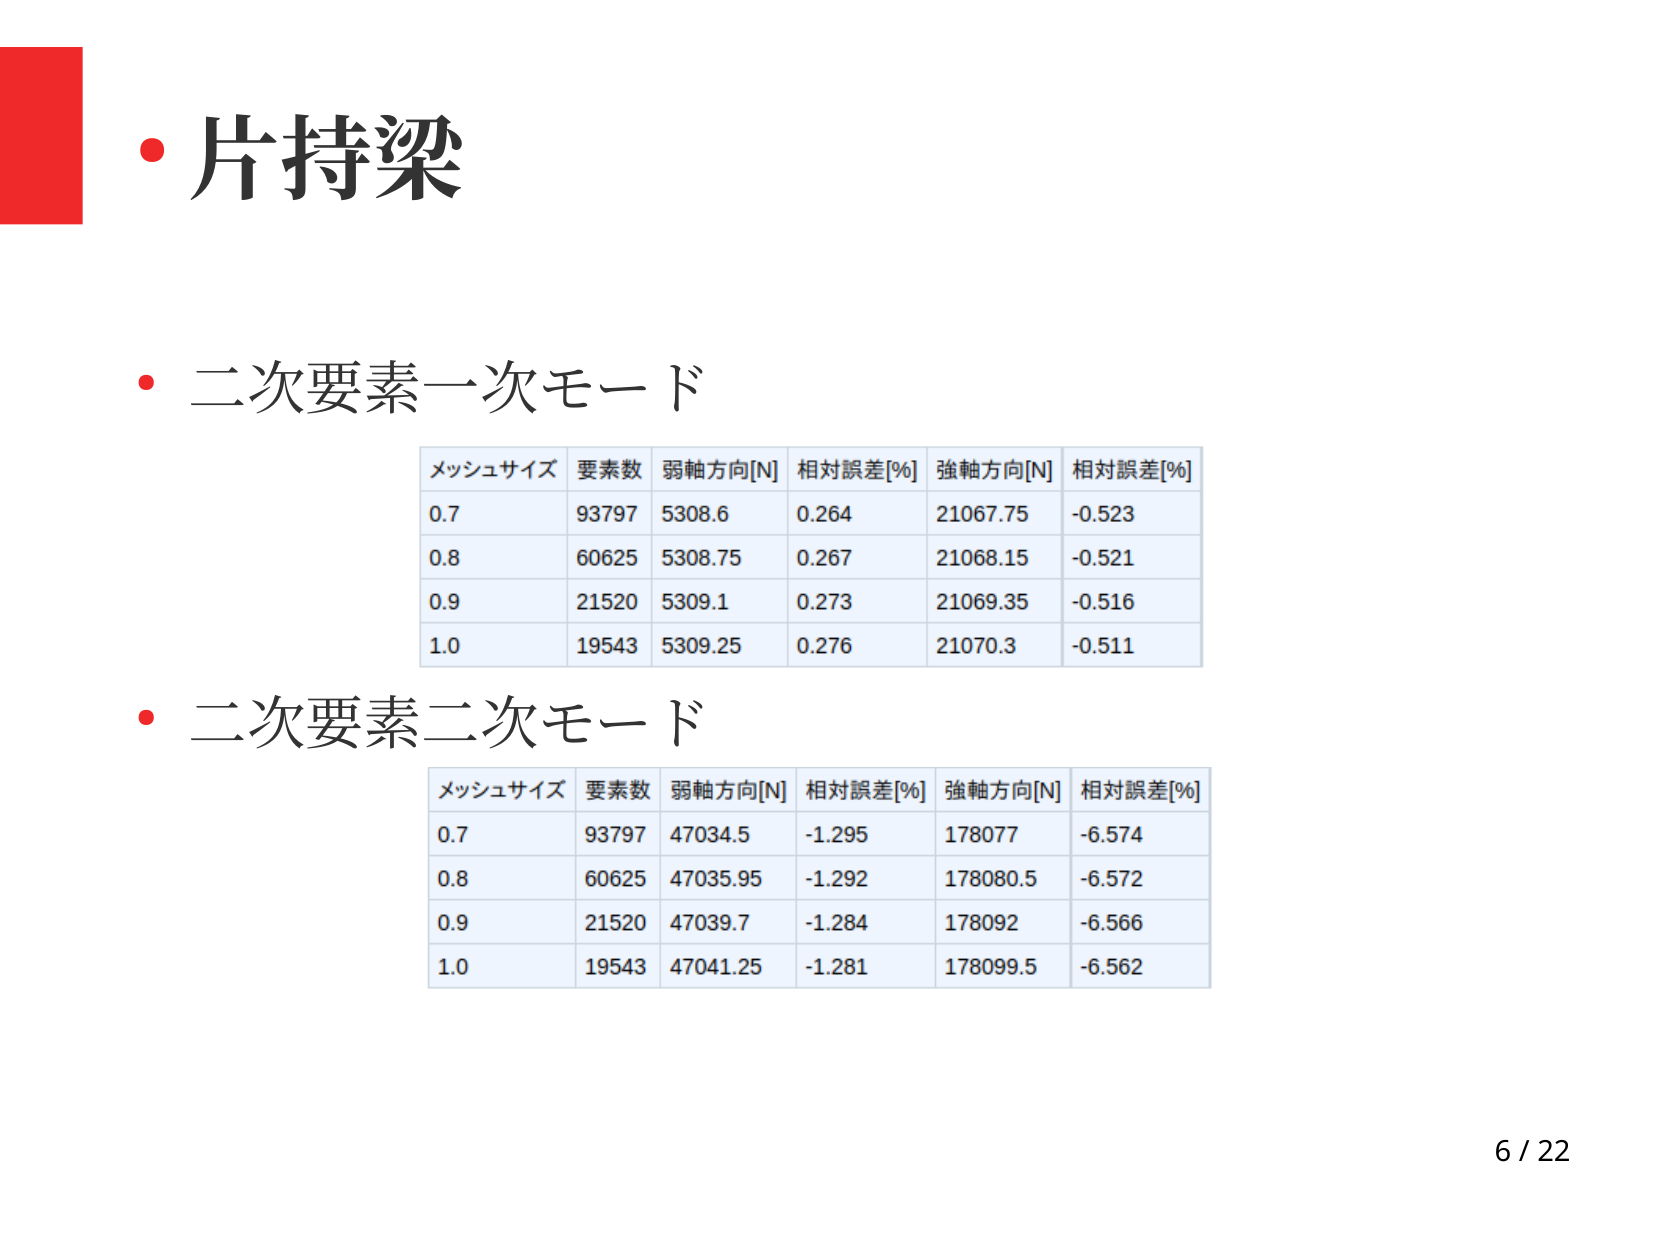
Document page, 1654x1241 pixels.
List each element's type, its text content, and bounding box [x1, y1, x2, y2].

picture [415, 445, 1205, 674]
picture [425, 767, 1215, 992]
title 片持梁 [118, 49, 1571, 257]
list 二次要素一次モード 二次要素二次モード [118, 342, 1536, 1062]
